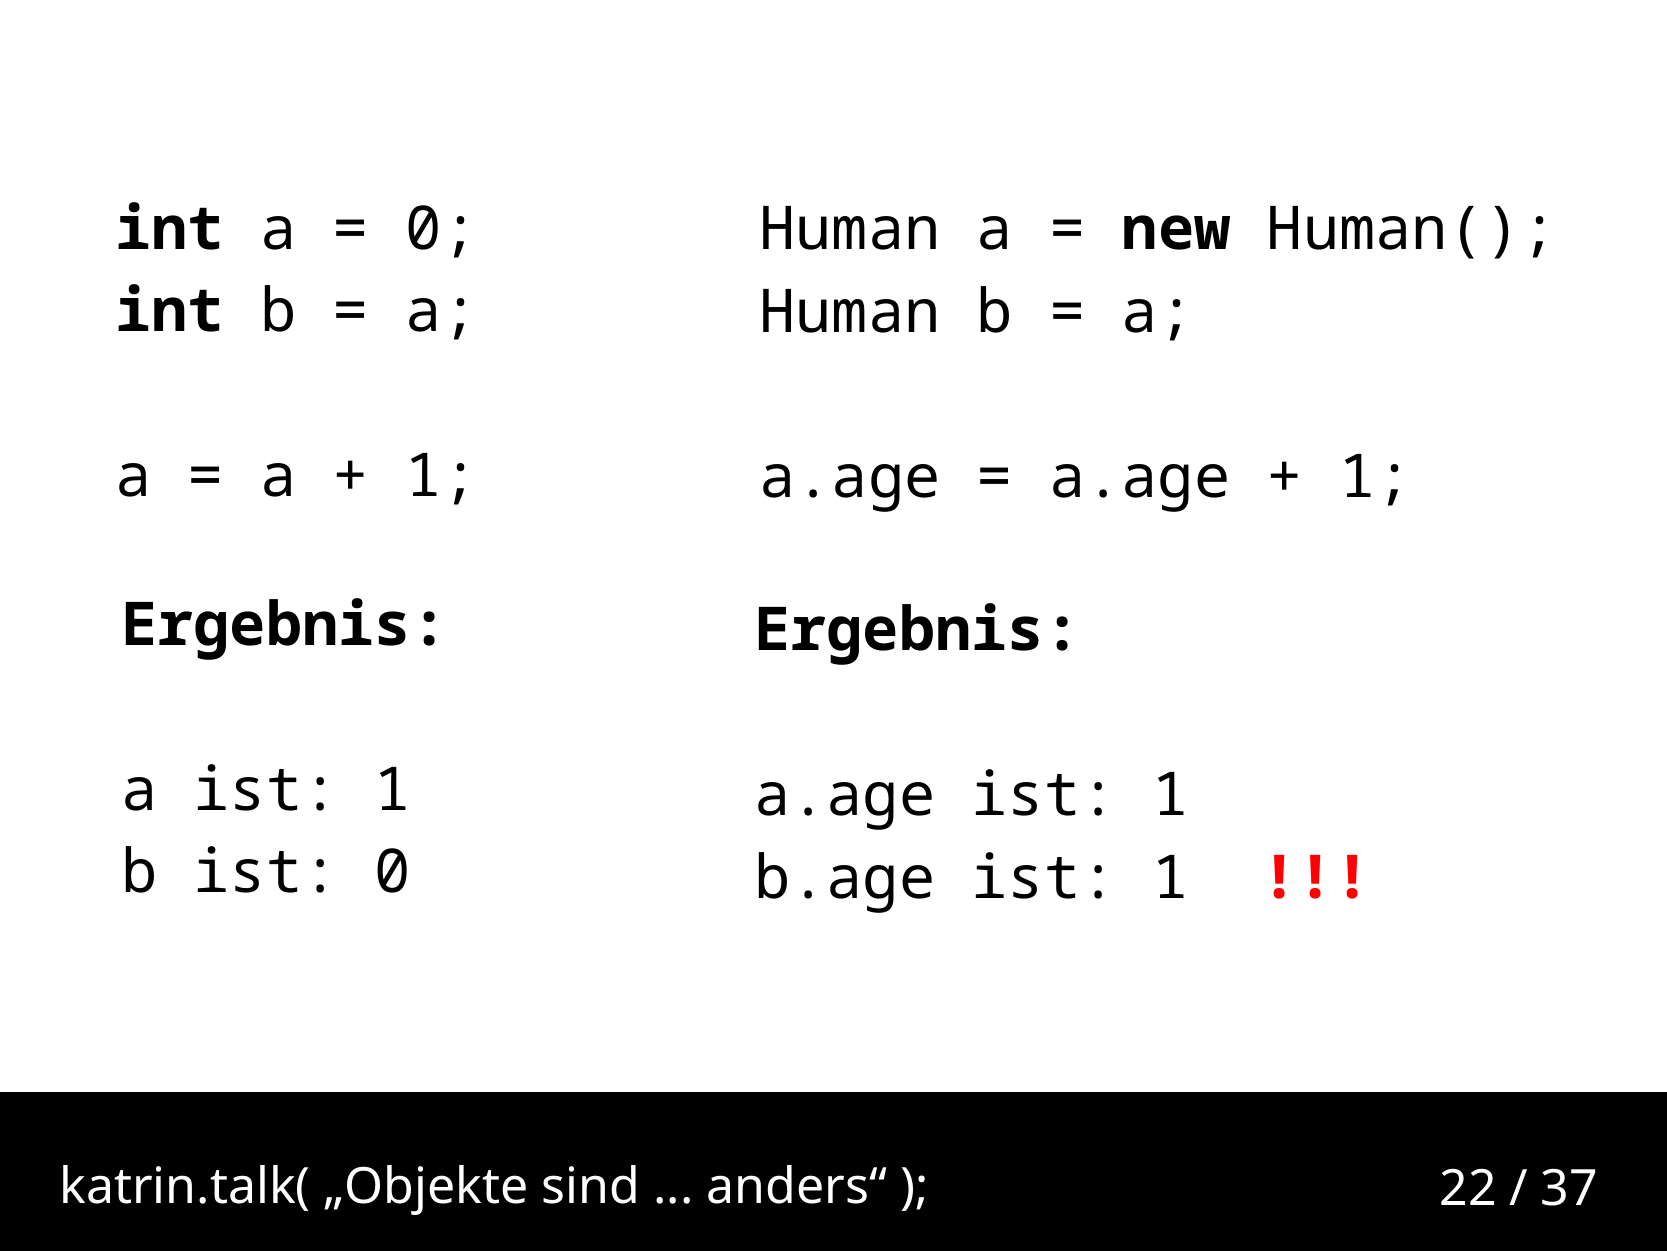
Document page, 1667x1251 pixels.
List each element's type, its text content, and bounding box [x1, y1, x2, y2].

text_box Human a = new Human(); Human b = a; a.age = a.age + 1; [744, 177, 1667, 578]
text_box katrin.talk( „Objekte sind ... anders“ ); [44, 1142, 1550, 1226]
text_box int a = 0; int b = a; a = a + 1; [100, 177, 603, 550]
text_box Ergebnis: a ist: 1 b ist: 0 [106, 572, 416, 874]
text_box Ergebnis: a.age ist: 1 b.age ist: 1 !!! [739, 578, 1667, 938]
